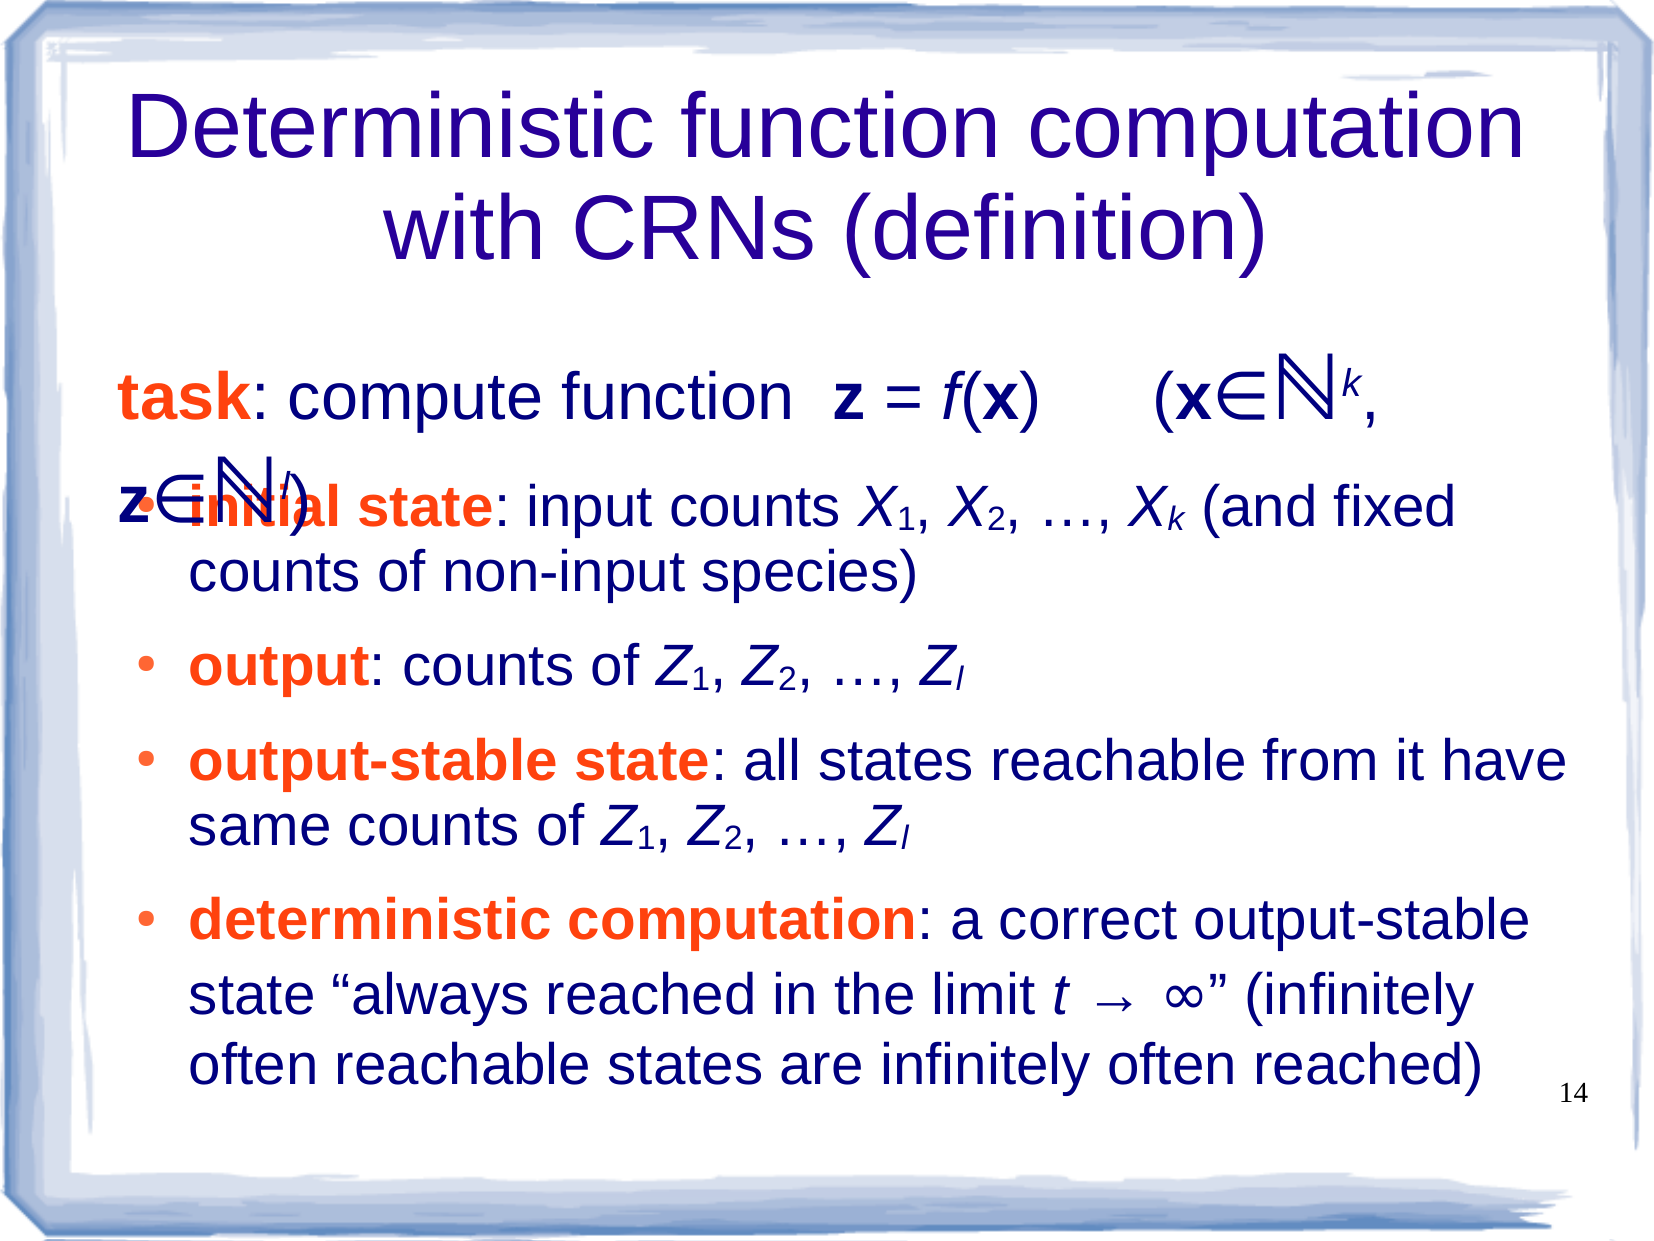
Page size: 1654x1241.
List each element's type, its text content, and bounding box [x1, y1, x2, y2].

text_box task: compute function z = f(x) (x∈ℕk, z∈ℕl) [103, 329, 1560, 447]
title Deterministic function computation with CRNs (definition) [82, 73, 1571, 281]
picture [0, 0, 1654, 1241]
list initial state: input counts X1, X2, …, Xk (and fixed counts of non-input species) output: counts of Z1, Z2, …, Zl output-stable state: all states reachable from it have same counts of Z1, Z2, …, Zl deterministic computation: a correct output-stable state “always reached in the limit t → ∞” (infinitely often reachable states are infinitely often reached) [118, 473, 1600, 1158]
